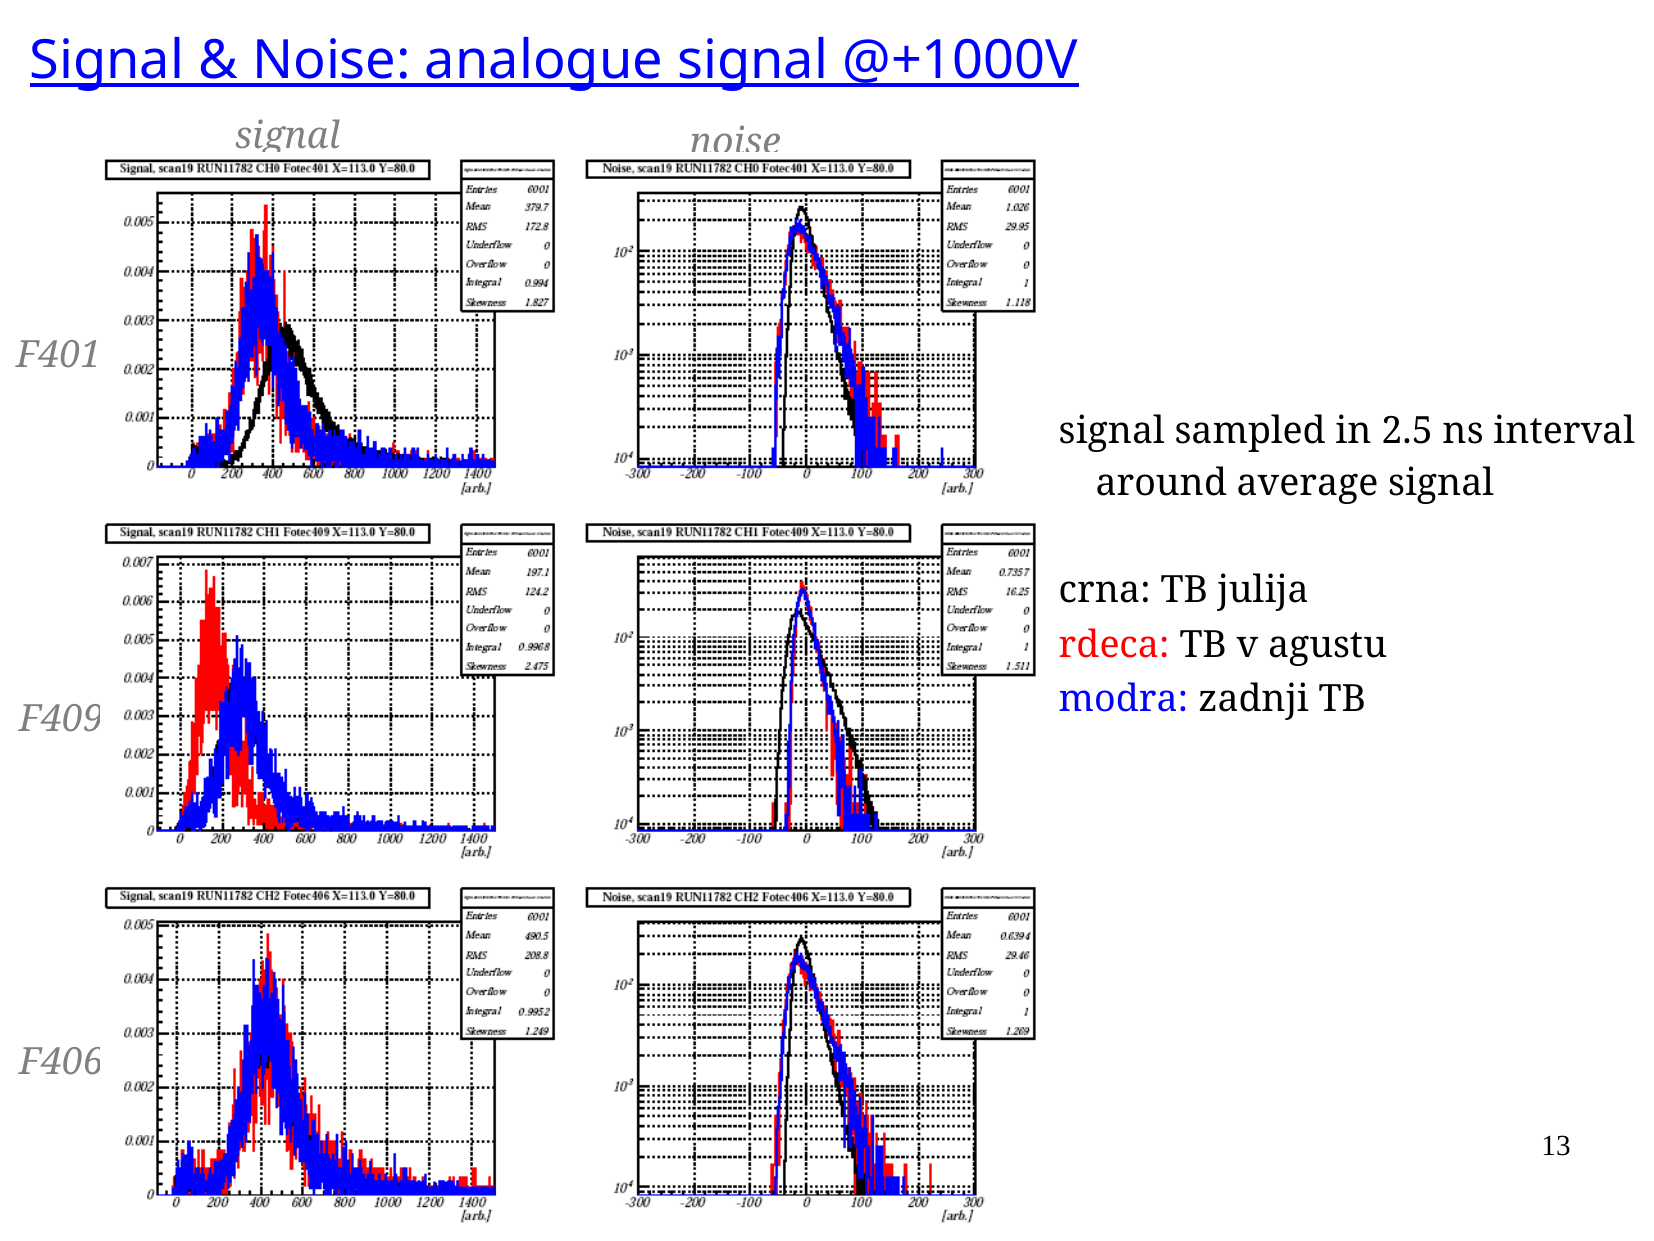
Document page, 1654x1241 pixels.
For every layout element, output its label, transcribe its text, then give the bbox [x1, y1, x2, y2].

title Signal & Noise: analogue signal @+1000V [29, 25, 1538, 89]
list F409 [4, 691, 100, 781]
list F401 [1, 327, 100, 417]
list noise [674, 114, 856, 152]
list F406 [4, 1034, 100, 1124]
list signal sampled in 2.5 ns interval around average signal crna: TB julija rdeca: TB v agustu modra: zadnji TB [1046, 403, 1645, 678]
picture [100, 152, 1046, 1233]
list signal [220, 108, 401, 152]
